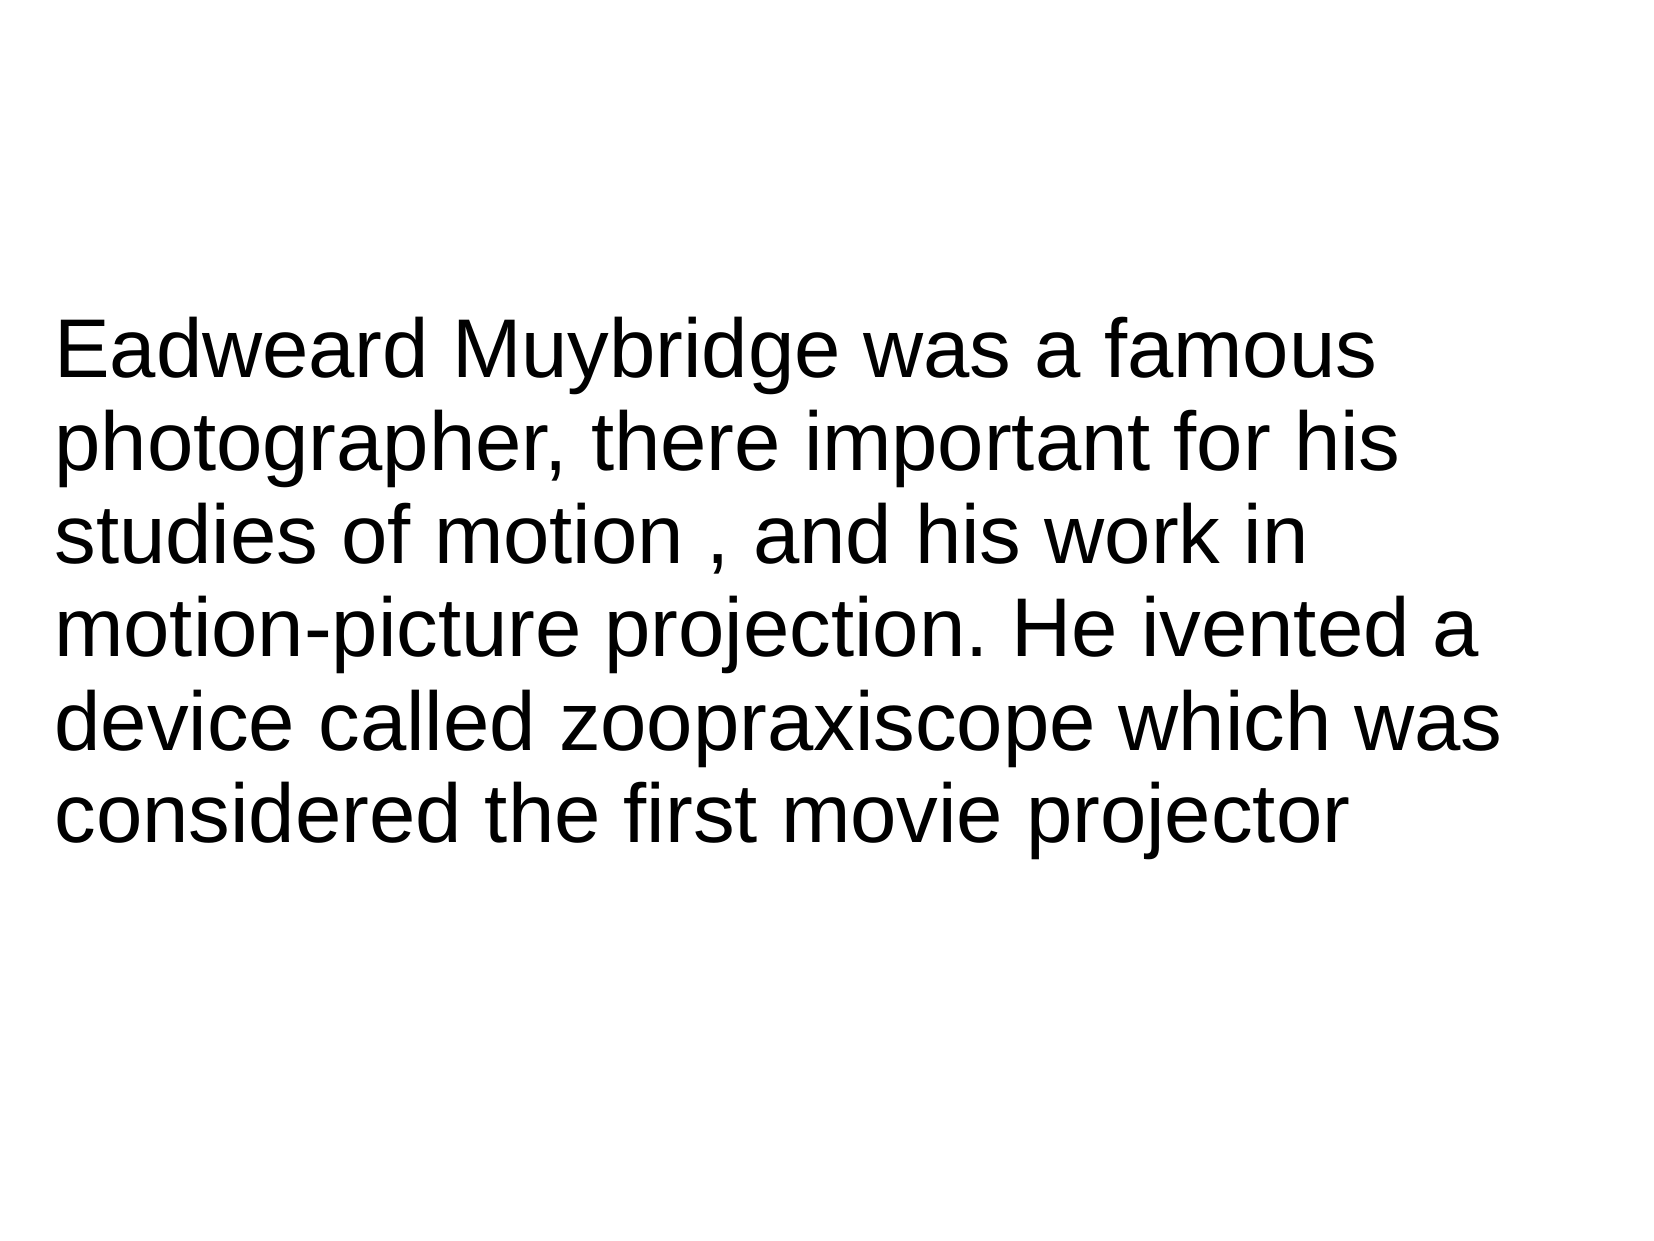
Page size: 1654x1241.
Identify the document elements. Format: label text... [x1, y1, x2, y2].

text_box Eadweard Muybridge was a famous photographer, there important for his studies of motion , and his work in motion-picture projection. He ivented a device called zoopraxiscope which was considered the first movie projector [39, 295, 1625, 917]
